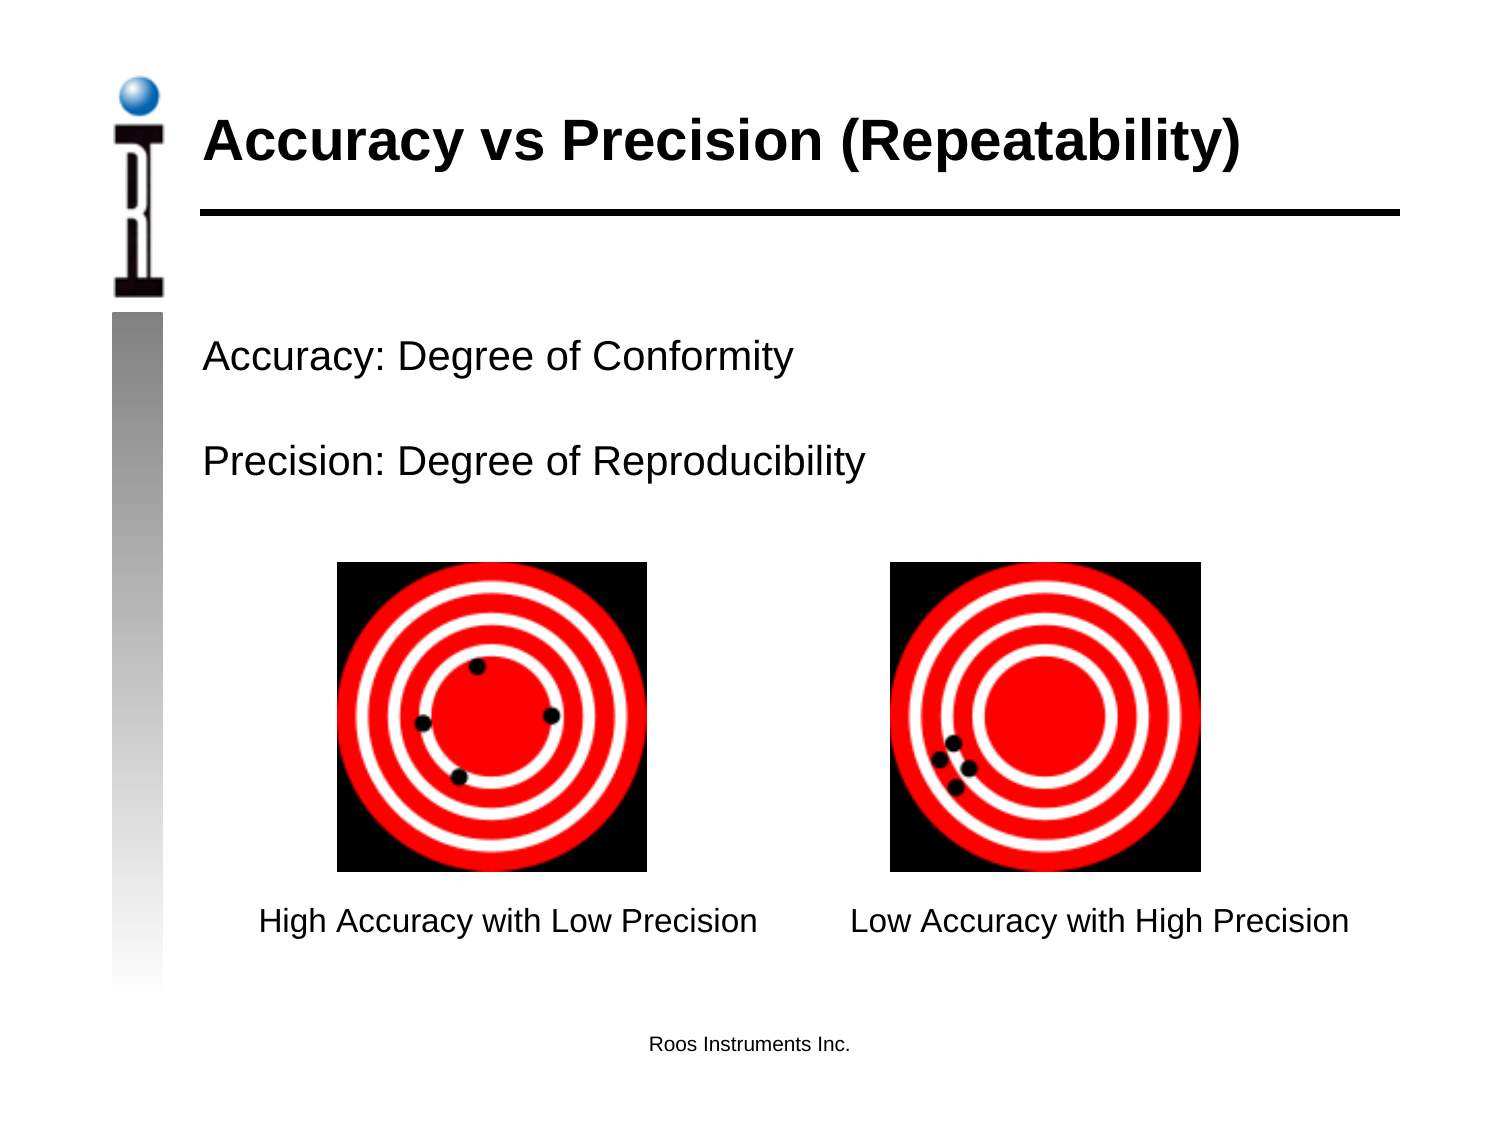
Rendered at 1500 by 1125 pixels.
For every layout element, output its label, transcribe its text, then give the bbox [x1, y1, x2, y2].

picture [112, 74, 167, 302]
list Accuracy: Degree of Conformity Precision: Degree of Reproducibility High Accuracy with Low Precision Low Accuracy with High Precision [187, 324, 1388, 1001]
picture [337, 562, 647, 872]
title Accuracy vs Precision (Repeatability) [187, 99, 1388, 213]
picture [890, 562, 1201, 872]
